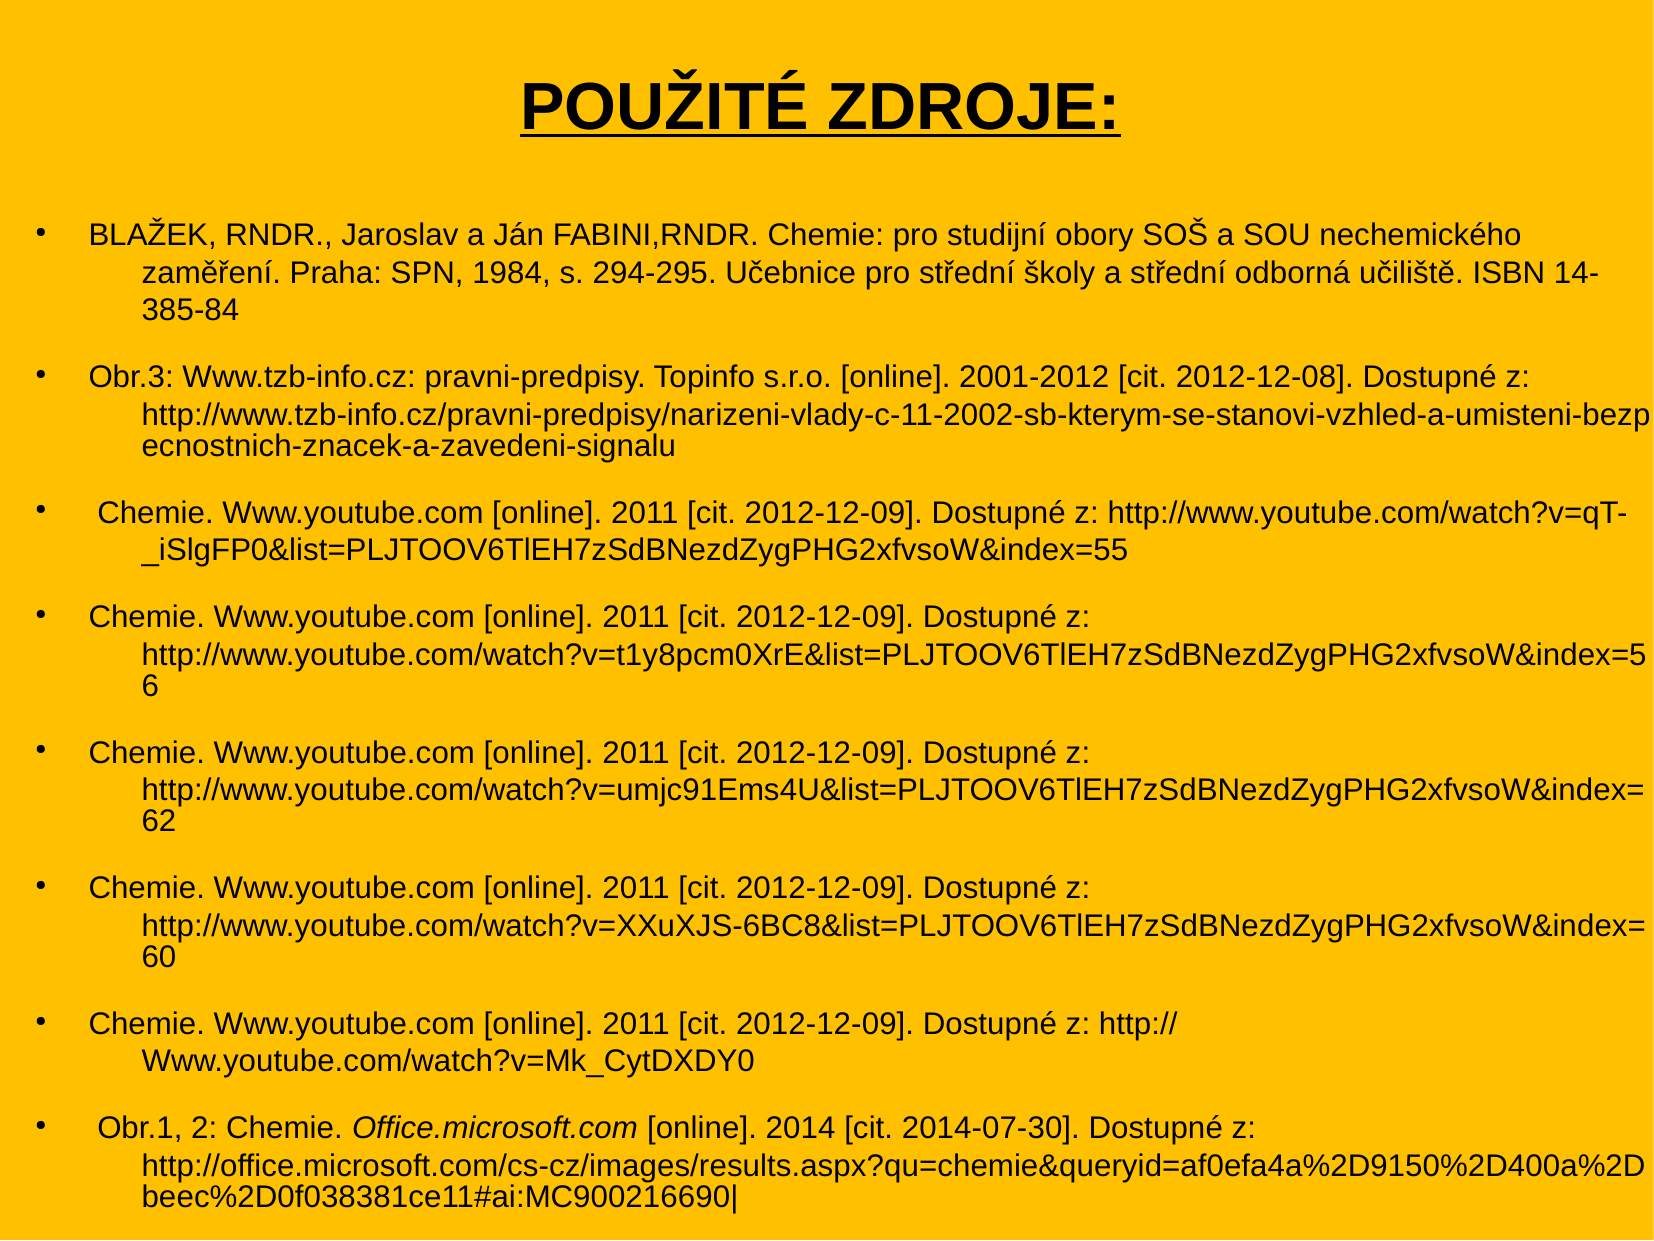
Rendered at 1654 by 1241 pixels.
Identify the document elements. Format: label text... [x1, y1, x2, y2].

title POUŽITÉ ZDROJE: [76, 0, 1565, 147]
list BLAŽEK, RNDR., Jaroslav a Ján FABINI,RNDR. Chemie: pro studijní obory SOŠ a SOU nechemického zaměření. Praha: SPN, 1984, s. 294-295. Učebnice pro střední školy a střední odborná učiliště. ISBN 14-385-84 Obr.3: Www.tzb-info.cz: pravni-predpisy. Topinfo s.r.o. [online]. 2001-2012 [cit. 2012-12-08]. Dostupné z: http://www.tzb-info.cz/pravni-predpisy/narizeni-vlady-c-11-2002-sb-kterym-se-stanovi-vzhled-a-umisteni-bezpecnostnich-znacek-a-zavedeni-signalu Chemie. Www.youtube.com [online]. 2011 [cit. 2012-12-09]. Dostupné z: http://www.youtube.com/watch?v=qT-_iSlgFP0&list=PLJTOOV6TlEH7zSdBNezdZygPHG2xfvsoW&index=55 Chemie. Www.youtube.com [online]. 2011 [cit. 2012-12-09]. Dostupné z: http://www.youtube.com/watch?v=t1y8pcm0XrE&list=PLJTOOV6TlEH7zSdBNezdZygPHG2xfvsoW&index=56 Chemie. Www.youtube.com [online]. 2011 [cit. 2012-12-09]. Dostupné z: http://www.youtube.com/watch?v=umjc91Ems4U&list=PLJTOOV6TlEH7zSdBNezdZygPHG2xfvsoW&index=62 Chemie. Www.youtube.com [online]. 2011 [cit. 2012-12-09]. Dostupné z: http://www.youtube.com/watch?v=XXuXJS-6BC8&list=PLJTOOV6TlEH7zSdBNezdZygPHG2xfvsoW&index=60 Chemie. Www.youtube.com [online]. 2011 [cit. 2012-12-09]. Dostupné z: http://Www.youtube.com/watch?v=Mk_CytDXDY0 Obr.1, 2: Chemie. Office.microsoft.com [online]. 2014 [cit. 2014-07-30]. Dostupné z: http://office.microsoft.com/cs-cz/images/results.aspx?qu=chemie&queryid=af0efa4a%2D9150%2D400a%2Dbeec%2D0f038381ce11#ai:MC900216690| [0, 147, 1654, 1096]
